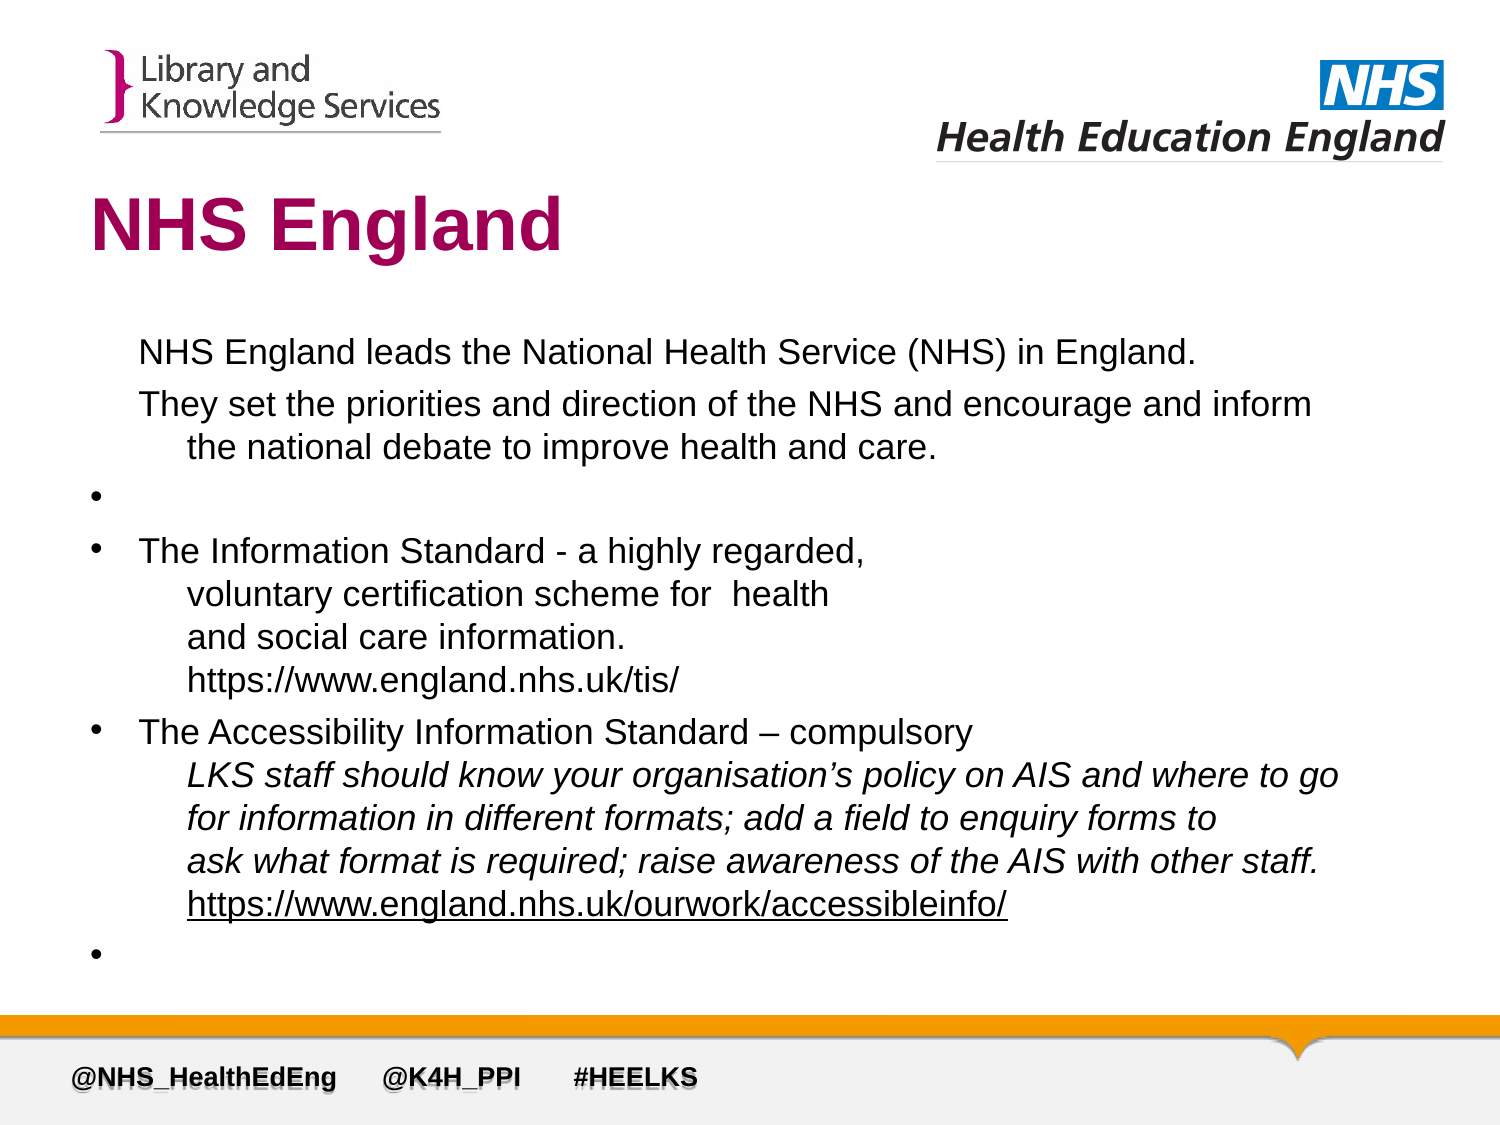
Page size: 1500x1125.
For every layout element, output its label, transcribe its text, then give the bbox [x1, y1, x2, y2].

list NHS England leads the National Health Service (NHS) in England. They set the priorities and direction of the NHS and encourage and inform the national debate to improve health and care. The Information Standard - a highly regarded, voluntary certification scheme for health and social care information. https://www.england.nhs.uk/tis/ The Accessibility Information Standard – compulsory LKS staff should know your organisation’s policy on AIS and where to go for information in different formats; add a field to enquiry forms to ask what format is required; raise awareness of the AIS with other staff. https://www.england.nhs.uk/ourwork/accessibleinfo/ [55, 279, 1397, 1000]
title NHS England [75, 168, 1351, 279]
text_box @NHS_HealthEdEng @K4H_PPI #HEELKS [55, 1052, 932, 1113]
picture [100, 42, 443, 131]
